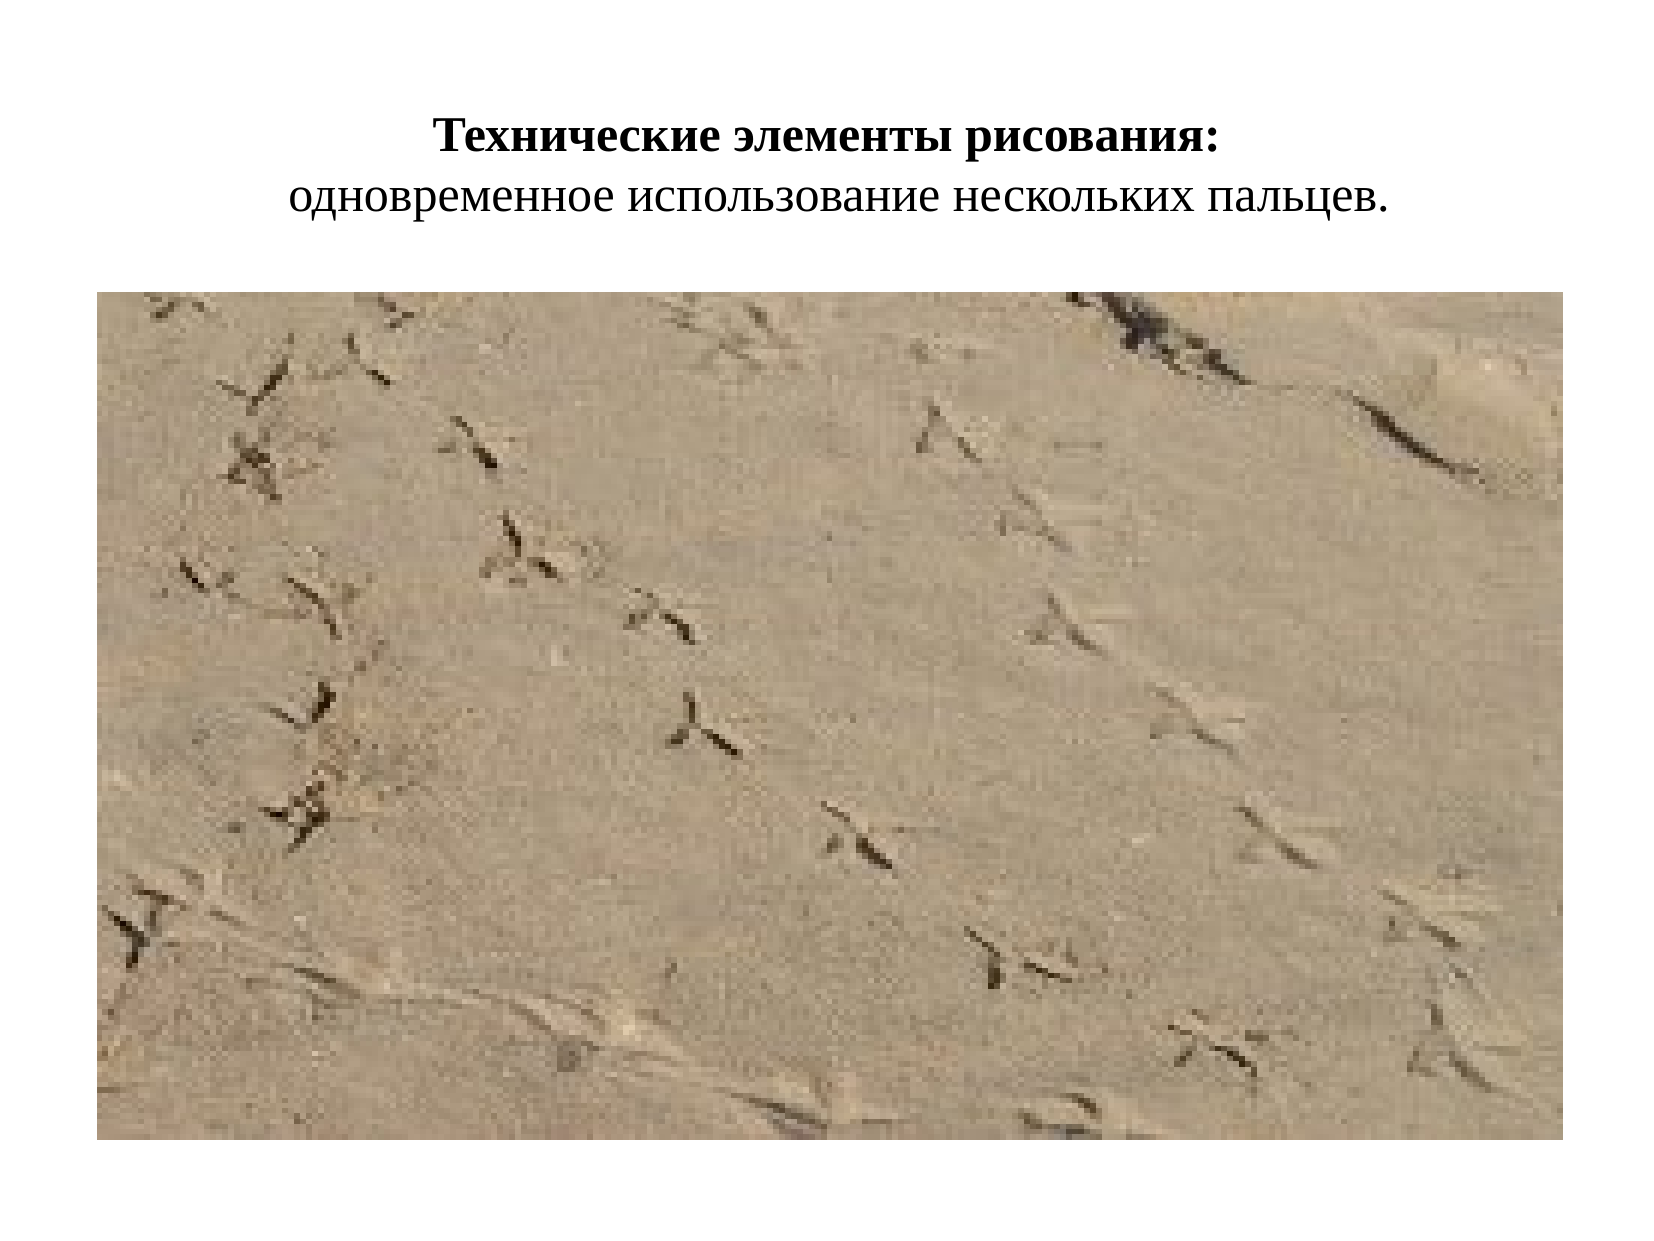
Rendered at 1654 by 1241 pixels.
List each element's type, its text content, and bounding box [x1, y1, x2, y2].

title Технические элементы рисования: одновременное использование нескольких пальцев. [82, 22, 1571, 300]
picture [97, 292, 1563, 1140]
